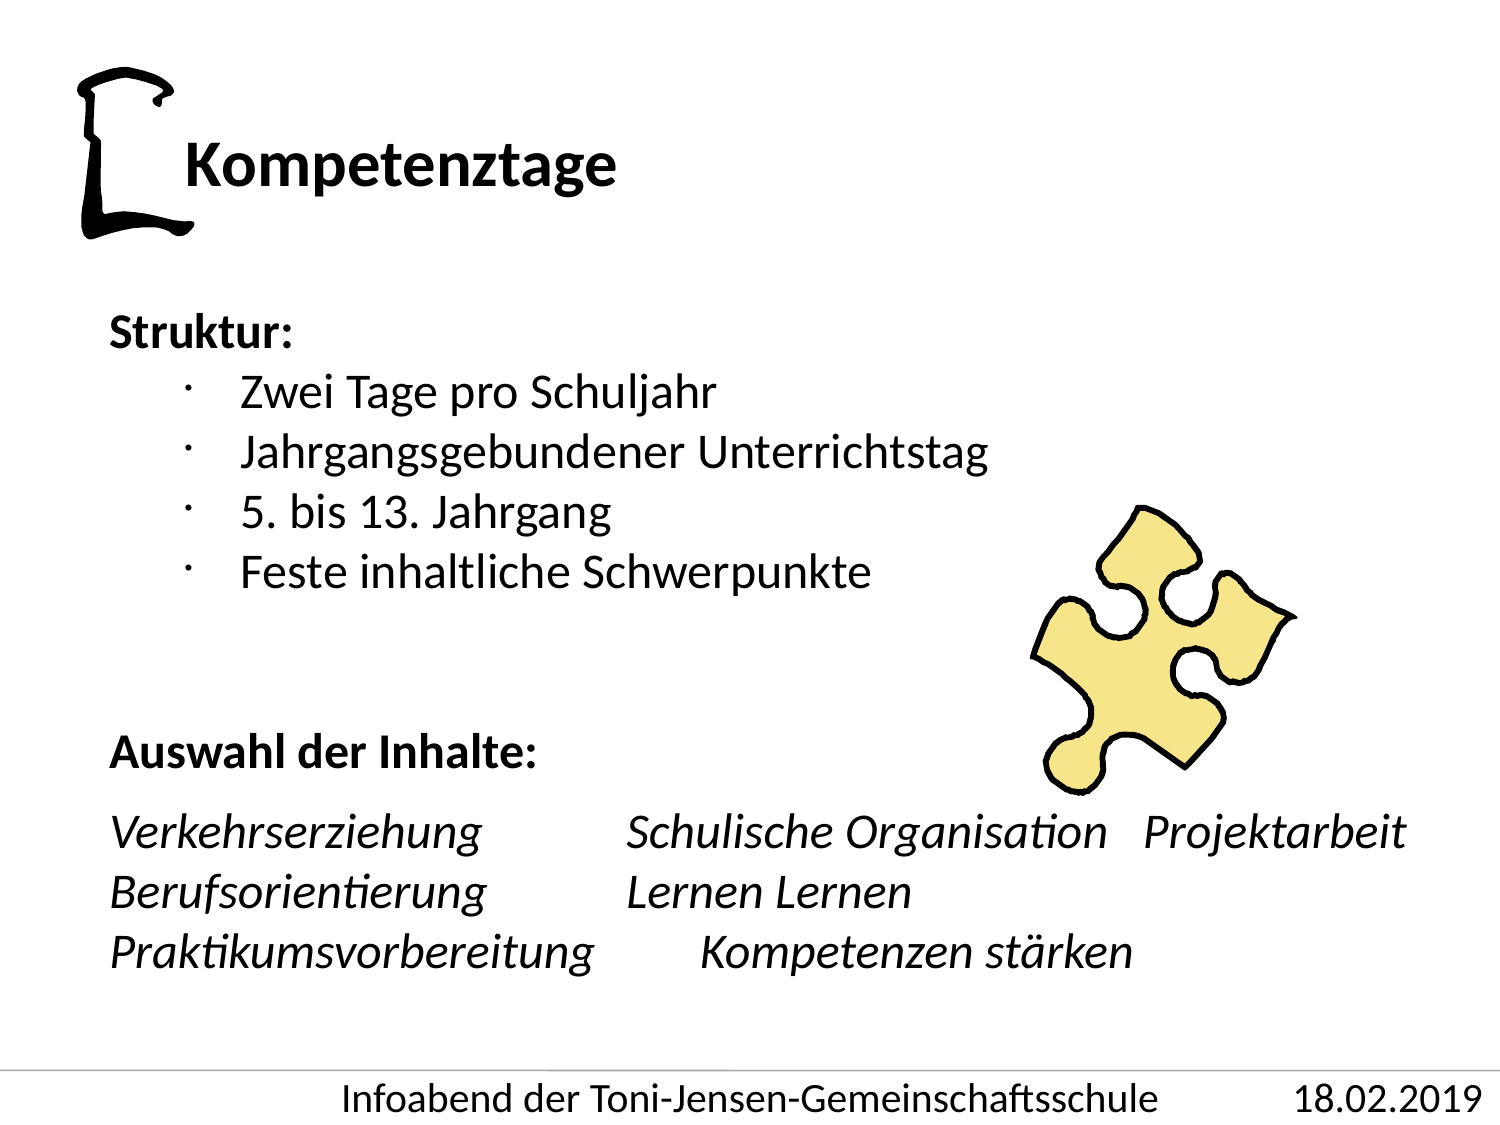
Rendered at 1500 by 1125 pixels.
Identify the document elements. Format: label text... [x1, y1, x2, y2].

picture [76, 66, 195, 240]
text_box [1031, 506, 1297, 795]
text_box Kompetenztage [195, 112, 1317, 207]
text_box 18.02.2019 [1269, 1106, 1500, 1125]
text_box Struktur: Zwei Tage pro Schuljahr Jahrgangsgebundener Unterrichtstag 5. bis 13. Jahrgang Feste inhaltliche Schwerpunkte Auswahl der Inhalte: Verkehrserziehung Schulische Organisation Projektarbeit Berufsorientierung Lernen Lernen Praktikumsvorbereitung Kompetenzen stärken [94, 290, 1500, 1106]
text_box Infoabend der Toni-Jensen-Gemeinschaftsschule [0, 1072, 1269, 1125]
